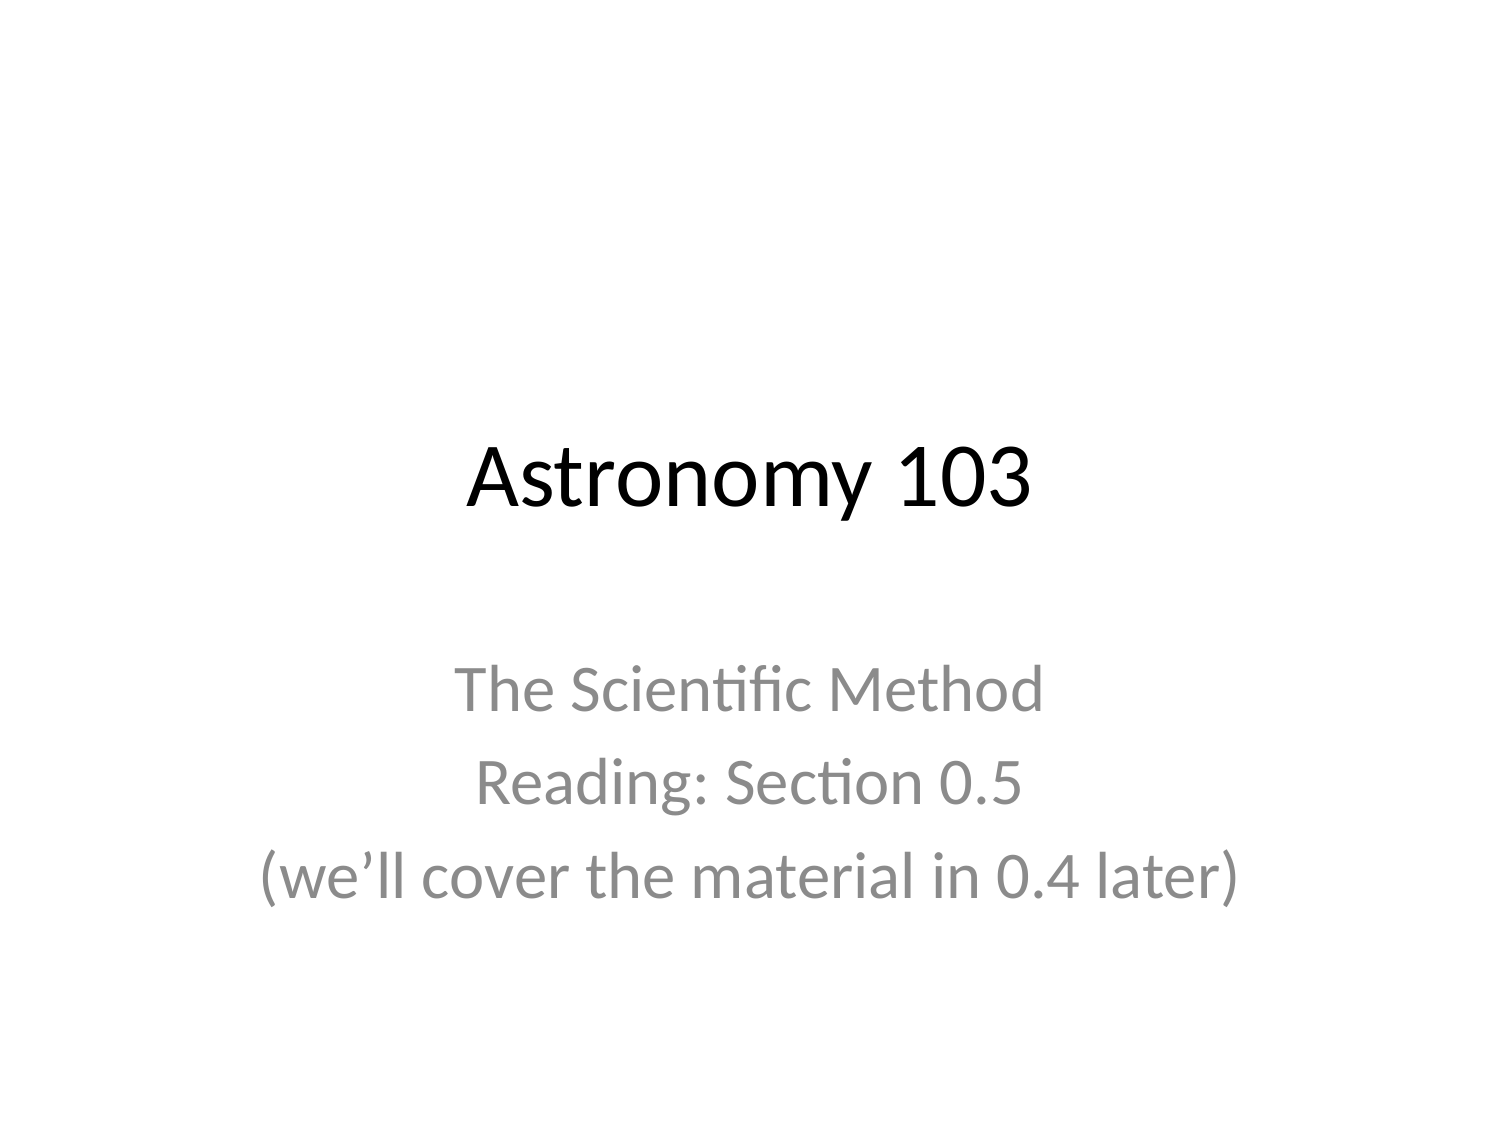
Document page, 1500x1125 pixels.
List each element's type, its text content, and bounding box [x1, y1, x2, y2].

title Astronomy 103 [112, 349, 1388, 591]
subtitle The Scientific Method Reading: Section 0.5 (we’ll cover the material in 0.4 later) [90, 637, 1410, 925]
